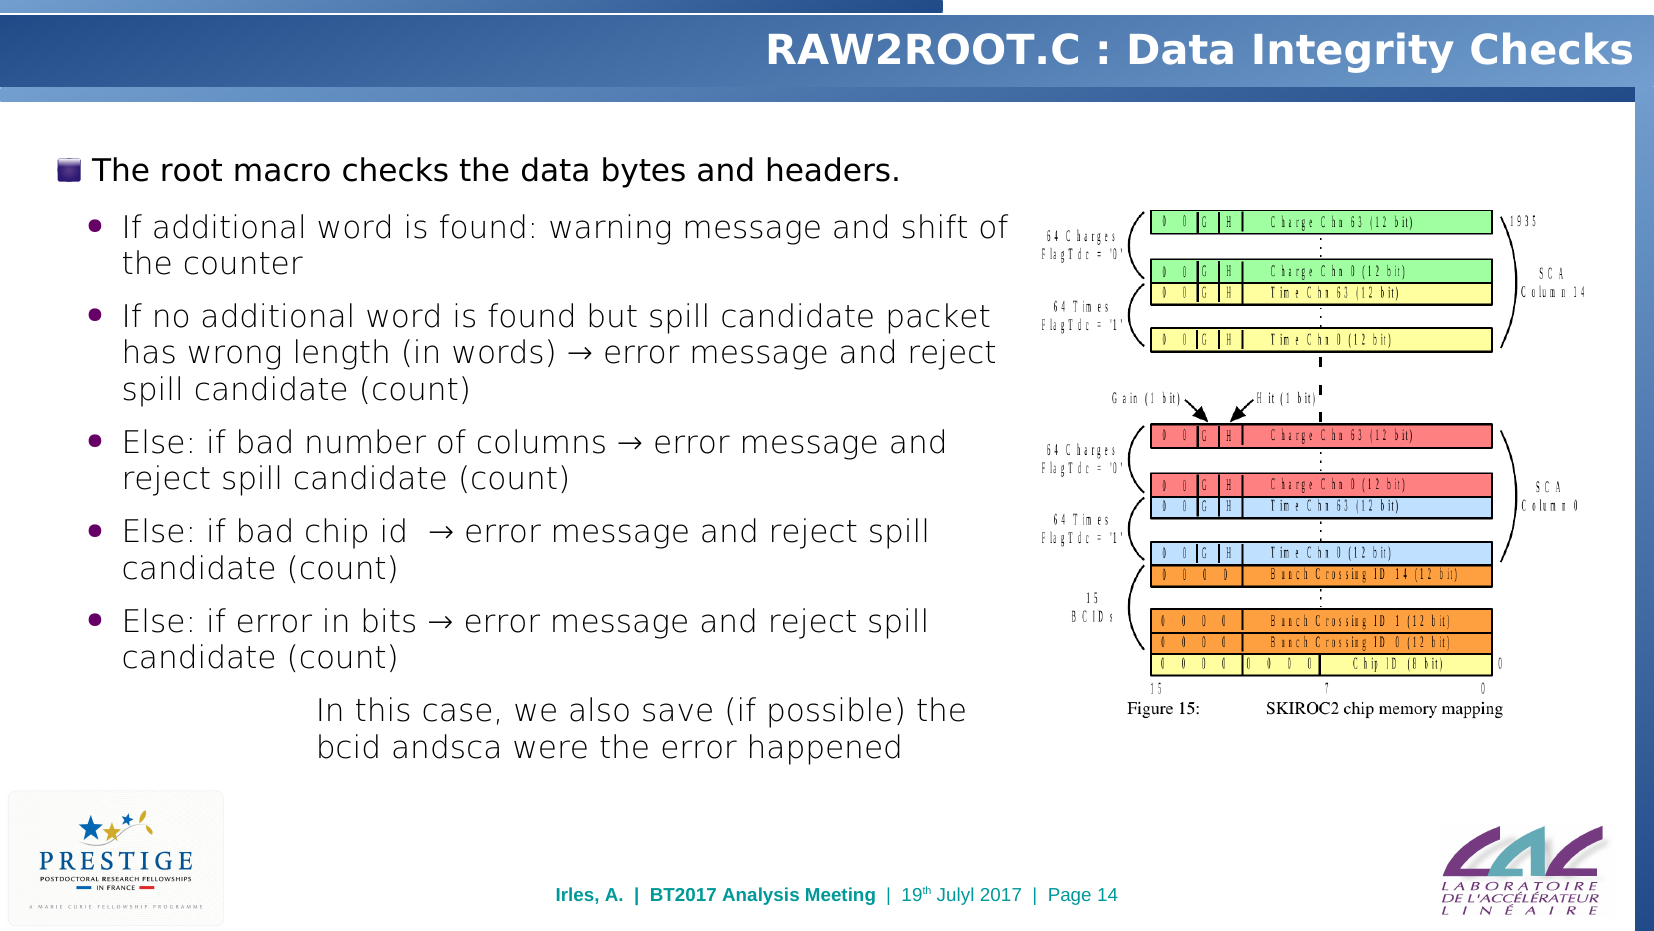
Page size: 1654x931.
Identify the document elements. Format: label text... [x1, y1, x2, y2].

picture [1439, 823, 1615, 917]
list The root macro checks the data bytes and headers. If additional word is found: warning message and shift of the counter If no additional word is found but spill candidate packet has wrong length (in words) → error message and reject spill candidate (count) Else: if bad number of columns → error message and reject spill candidate (count) Else: if bad chip id → error message and reject spill candidate (count) Else: if error in bits → error message and reject spill candidate (count) In this case, we also save (if possible) the bcid andsca were the error happened [50, 151, 1036, 811]
title RAW2ROOT.C : Data Integrity Checks [30, 13, 1636, 86]
picture [5, 788, 226, 928]
picture [1020, 187, 1595, 736]
